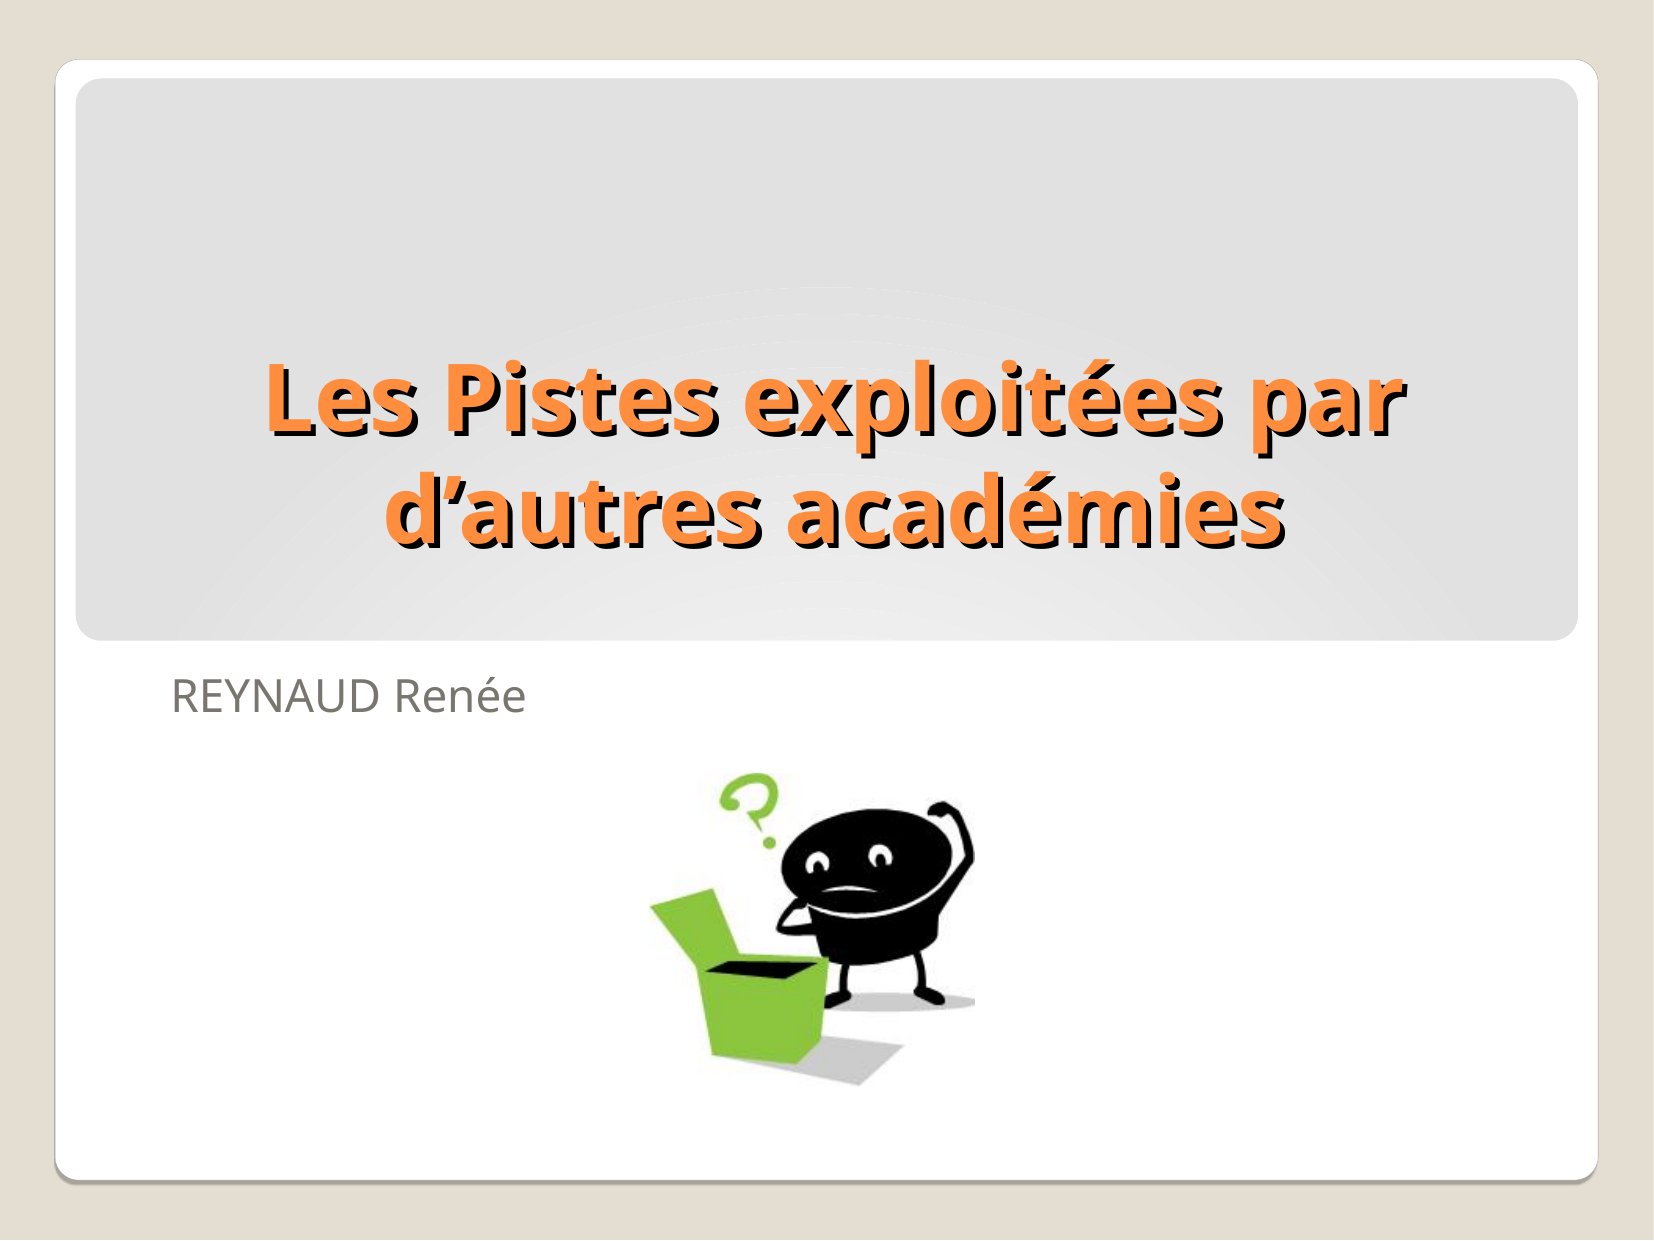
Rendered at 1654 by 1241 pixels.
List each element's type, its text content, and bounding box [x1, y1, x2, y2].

title Les Pistes exploitées par d’autres académies [130, 329, 1537, 660]
picture [649, 773, 975, 1087]
subtitle REYNAUD Renée [130, 666, 1537, 832]
